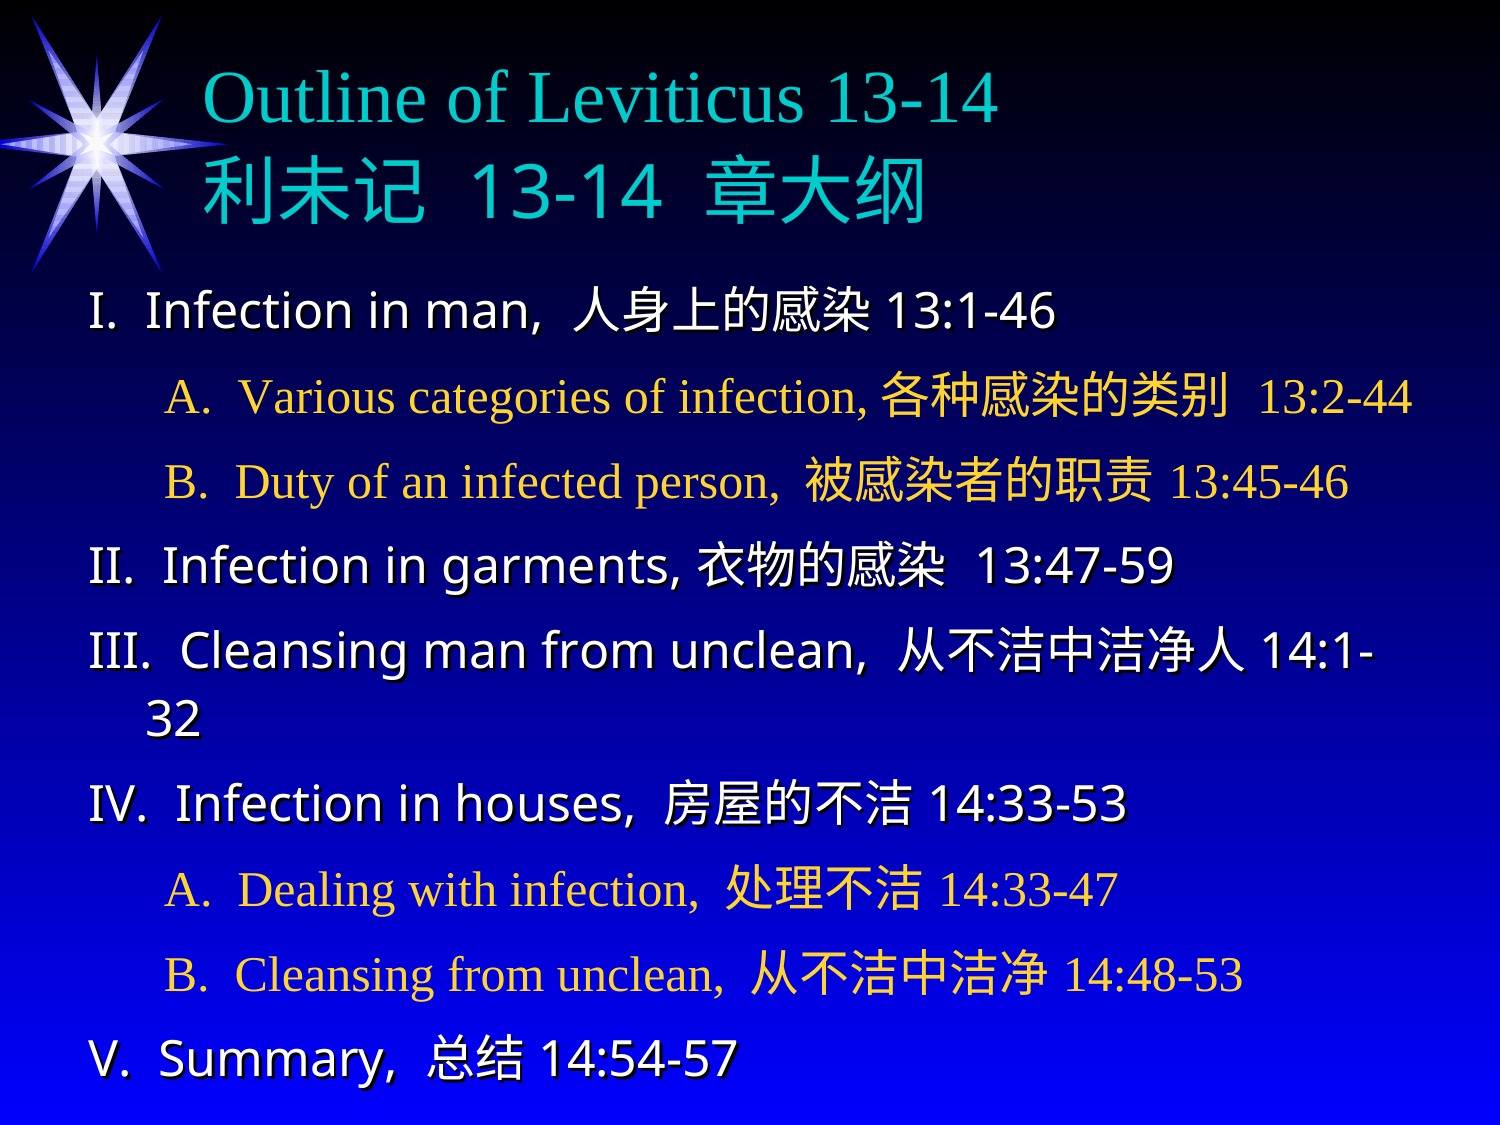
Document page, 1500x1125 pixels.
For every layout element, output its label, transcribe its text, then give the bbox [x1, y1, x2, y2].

list I. Infection in man, 人身上的感染13:1-46 A. Various categories of infection,各种感染的类别 13:2-44 B. Duty of an infected person, 被感染者的职责13:45-46 II. Infection in garments,衣物的感染 13:47-59 III. Cleansing man from unclean, 从不洁中洁净人14:1-32 IV. Infection in houses, 房屋的不洁14:33-53 A. Dealing with infection, 处理不洁14:33-47 B. Cleansing from unclean, 从不洁中洁净14:48-53 V. Summary, 总结14:54-57 [73, 267, 1435, 1125]
title Outline of Leviticus 13-14 利未记 13-14 章大纲 [187, 54, 1436, 242]
